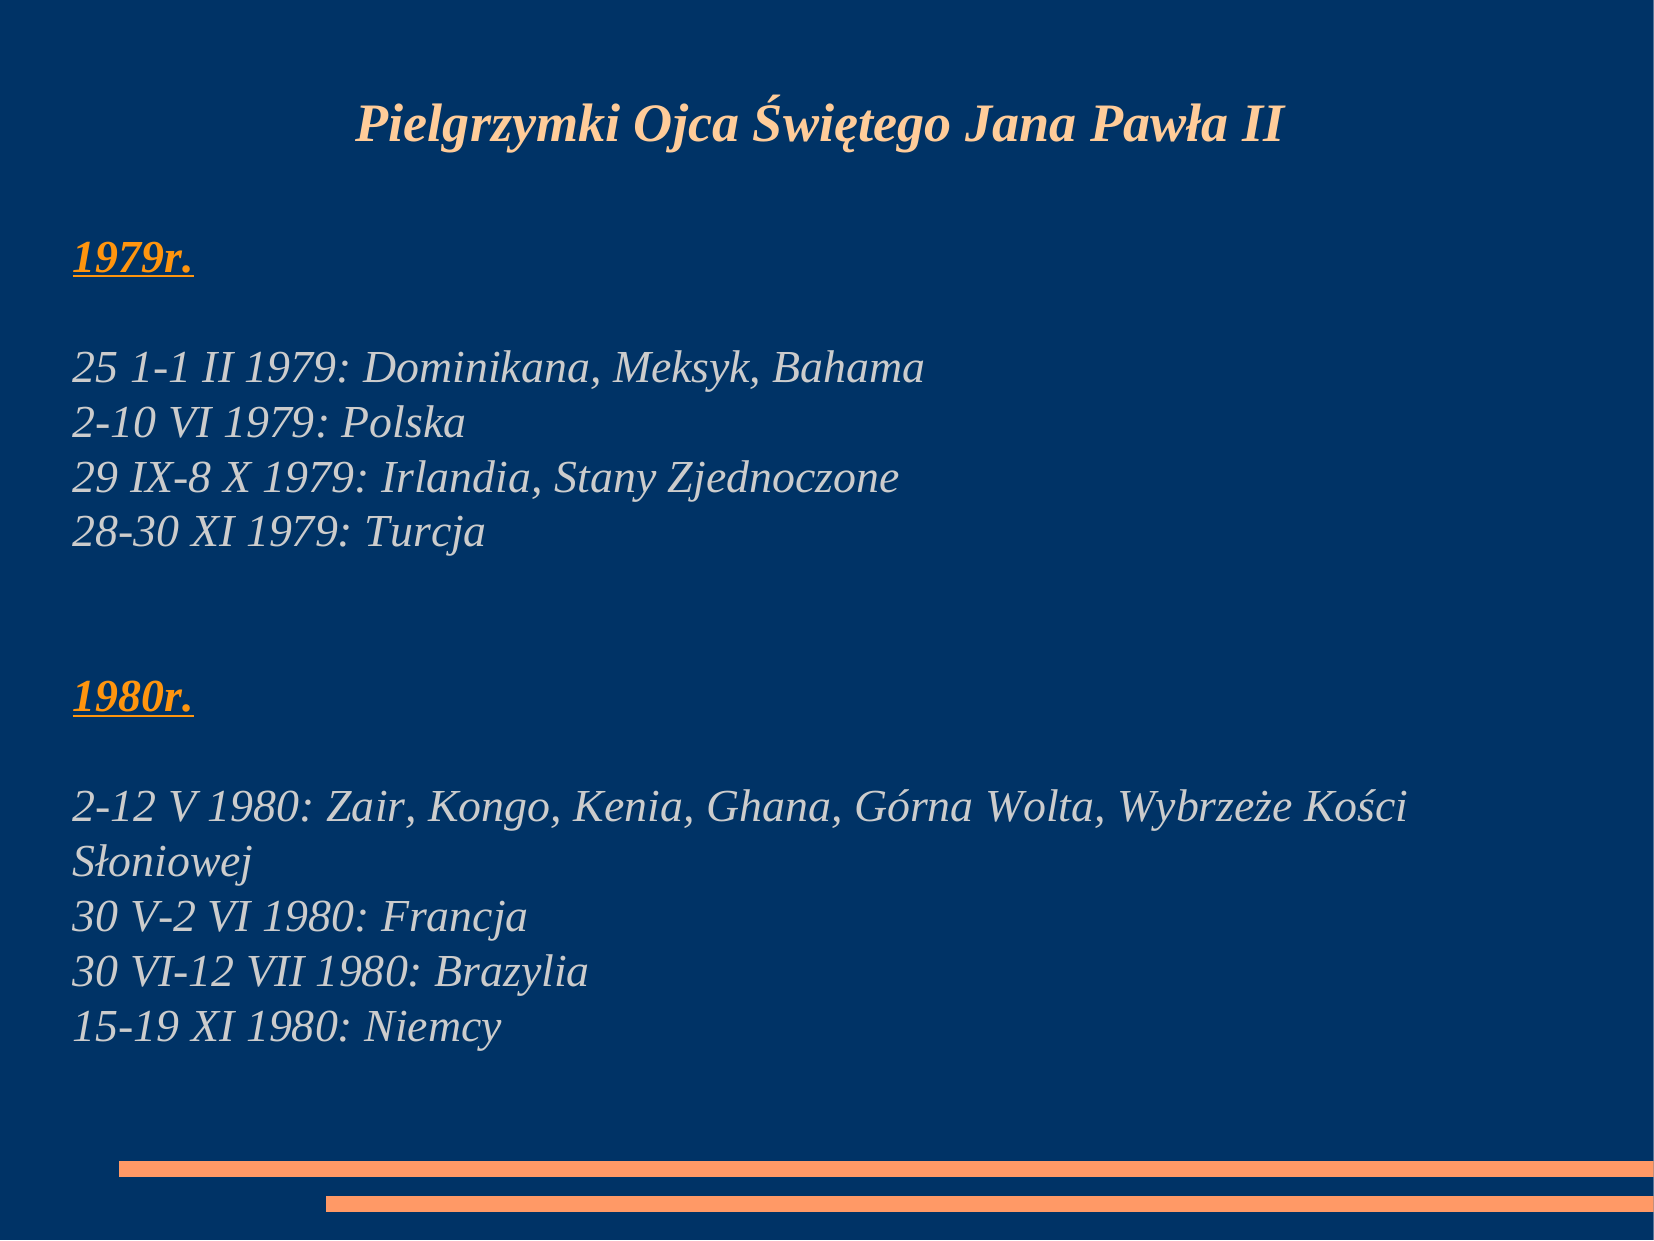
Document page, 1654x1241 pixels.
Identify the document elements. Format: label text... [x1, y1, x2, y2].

subtitle 1979r. 25 1-1 II 1979: Dominikana, Meksyk, Bahama 2-10 VI 1979: Polska 29 IX-8 X 1979: Irlandia, Stany Zjednoczone 28-30 XI 1979: Turcja 1980r. 2-12 V 1980: Zair, Kongo, Kenia, Ghana, Górna Wolta, Wybrzeże Kości Słoniowej 30 V-2 VI 1980: Francja 30 VI-12 VII 1980: Brazylia 15-19 XI 1980: Niemcy [72, 226, 1512, 1090]
title Pielgrzymki Ojca Świętego Jana Pawła II [121, 46, 1534, 254]
